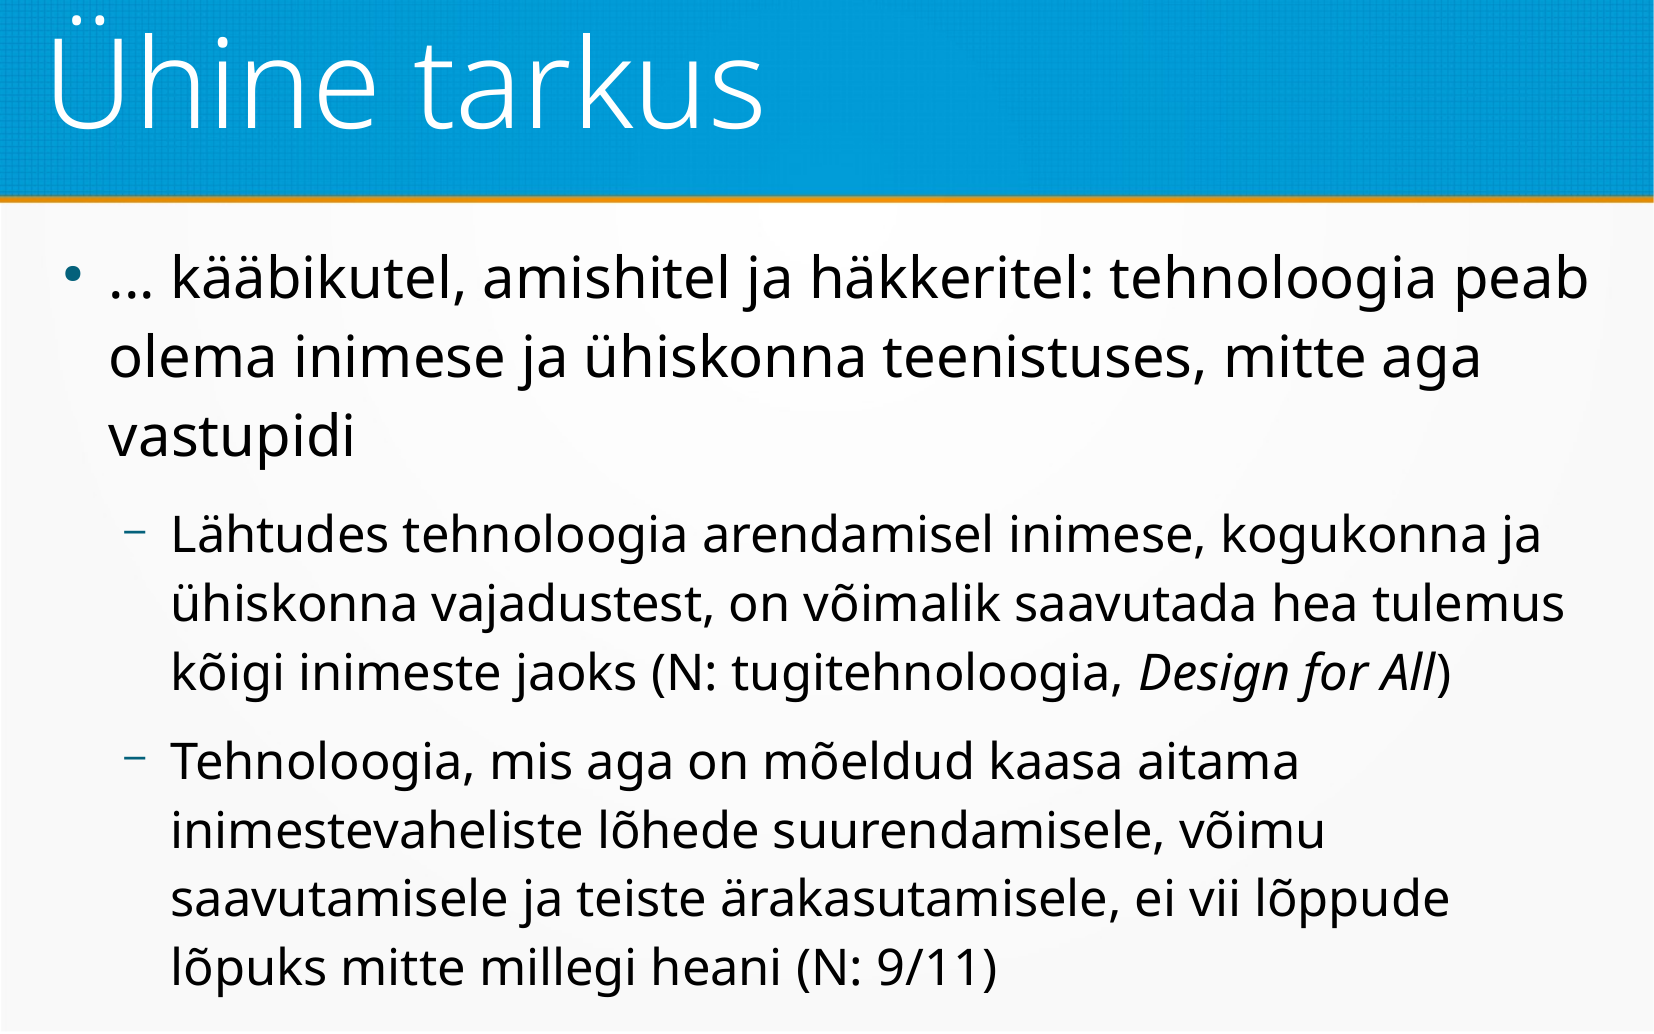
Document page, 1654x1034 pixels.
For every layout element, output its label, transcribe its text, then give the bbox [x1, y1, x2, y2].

title Ühine tarkus [43, 0, 1619, 166]
picture [0, 195, 1654, 1034]
list ... kääbikutel, amishitel ja häkkeritel: tehnoloogia peab olema inimese ja ühiskonna teenistuses, mitte aga vastupidi Lähtudes tehnoloogia arendamisel inimese, kogukonna ja ühiskonna vajadustest, on võimalik saavutada hea tulemus kõigi inimeste jaoks (N: tugitehnoloogia, Design for All) Tehnoloogia, mis aga on mõeldud kaasa aitama inimestevaheliste lõhede suurendamisele, võimu saavutamisele ja teiste ärakasutamisele, ei vii lõppude lõpuks mitte millegi heani (N: 9/11) [47, 236, 1607, 1002]
